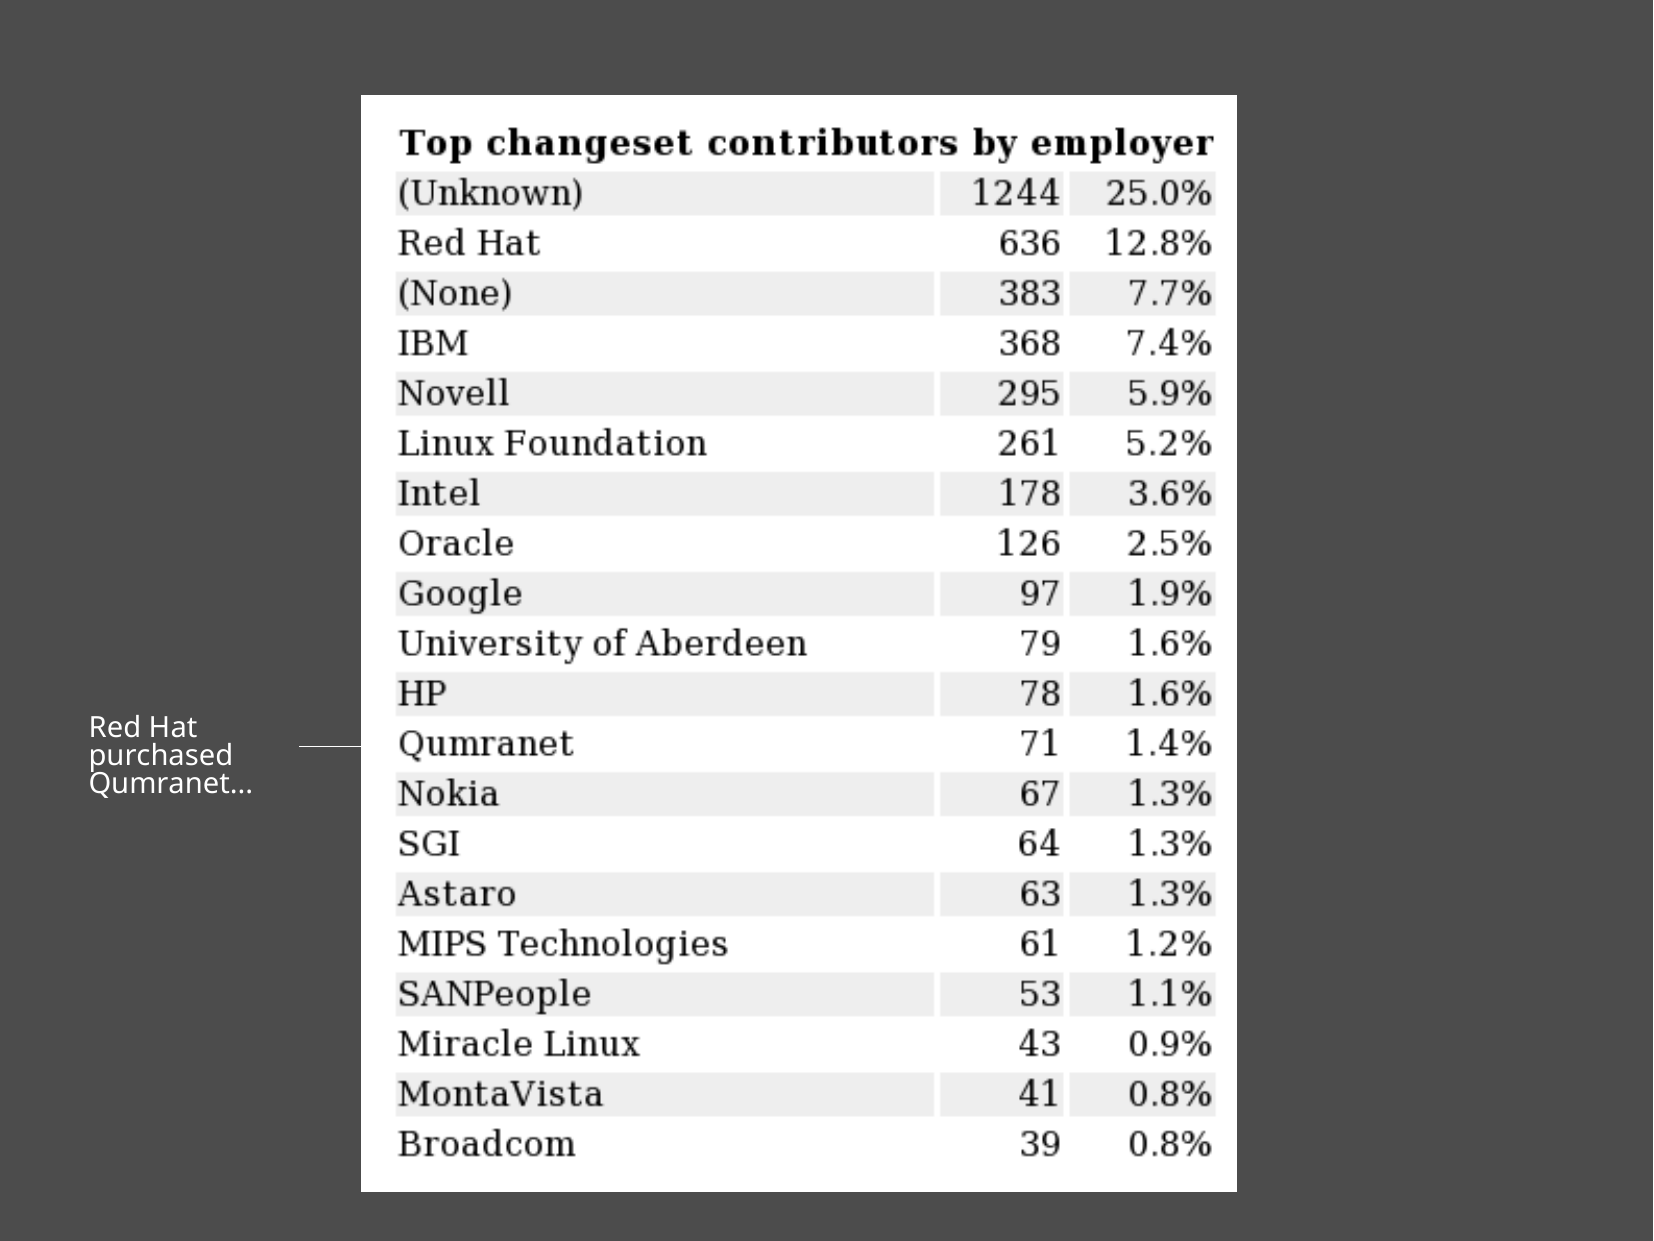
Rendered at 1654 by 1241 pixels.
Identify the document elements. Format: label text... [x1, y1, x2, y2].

title Red Hat purchased Qumranet... [88, 705, 328, 810]
picture [361, 95, 1237, 1192]
